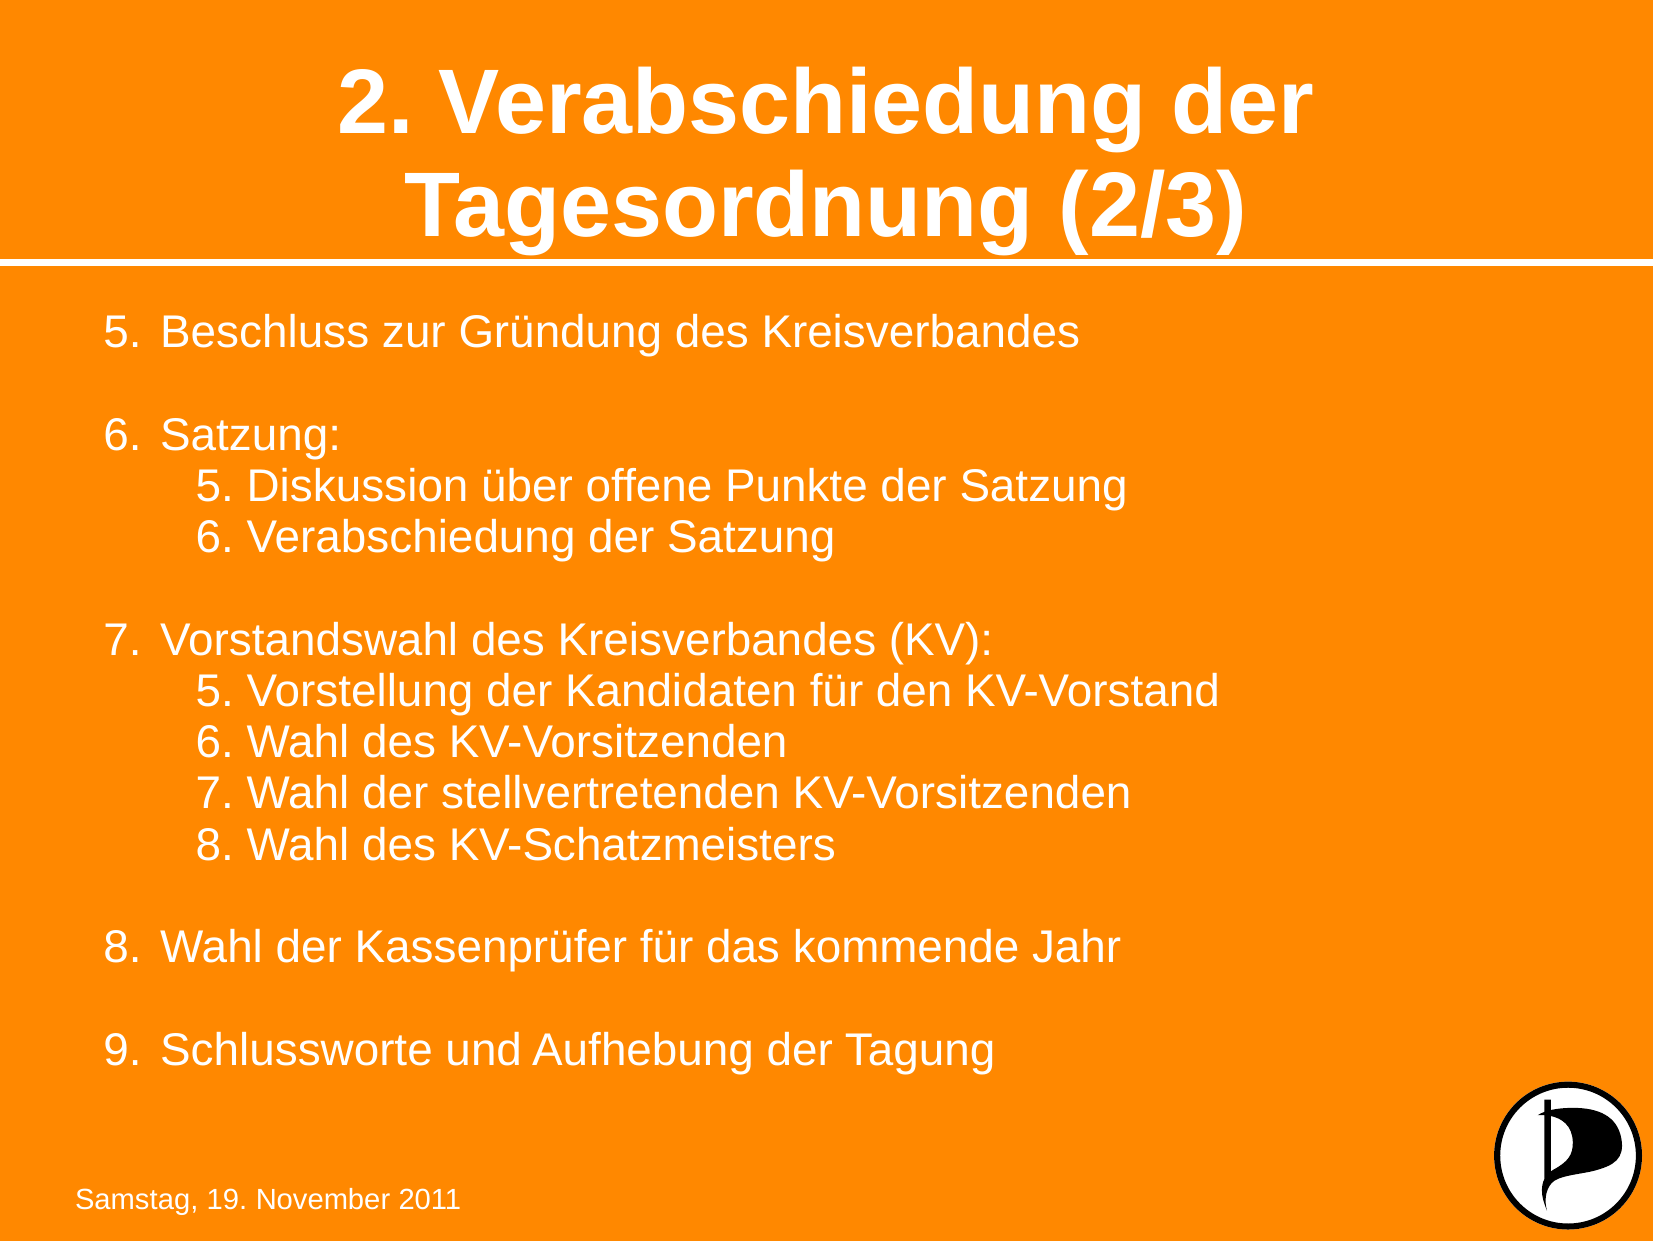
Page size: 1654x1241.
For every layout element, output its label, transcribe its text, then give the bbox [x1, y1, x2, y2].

title 2. Verabschiedung der Tagesordnung (2/3) [82, 49, 1571, 257]
subtitle Beschluss zur Gründung des Kreisverbandes Satzung: Diskussion über offene Punkte der Satzung Verabschiedung der Satzung Vorstandswahl des Kreisverbandes (KV): Vorstellung der Kandidaten für den KV-Vorstand Wahl des KV-Vorsitzenden Wahl der stellvertretenden KV-Vorsitzenden Wahl des KV-Schatzmeisters Wahl der Kassenprüfer für das kommende Jahr Schlussworte und Aufhebung der Tagung [75, 306, 1563, 1076]
